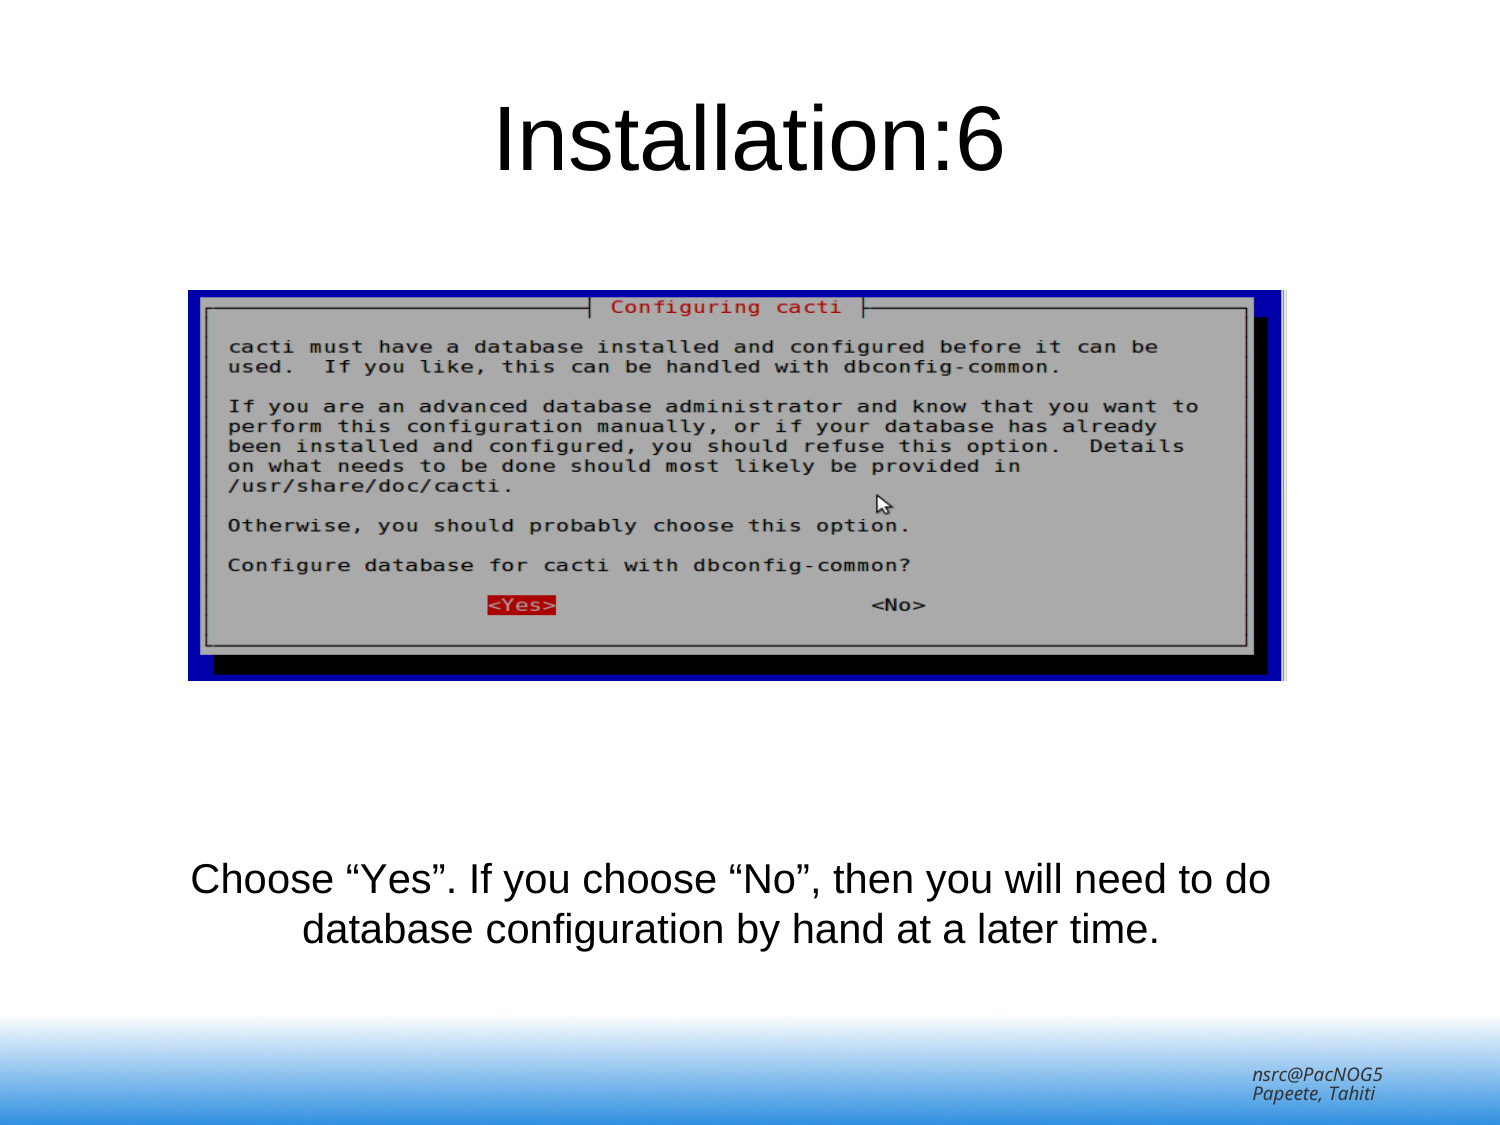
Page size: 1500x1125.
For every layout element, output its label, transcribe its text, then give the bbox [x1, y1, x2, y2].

picture [0, 1012, 1500, 1125]
picture [188, 290, 1287, 681]
title Installation:6 [75, 45, 1426, 233]
text_box Choose “Yes”. If you choose “No”, then you will need to do database configuration by hand at a later time. [112, 844, 1351, 960]
